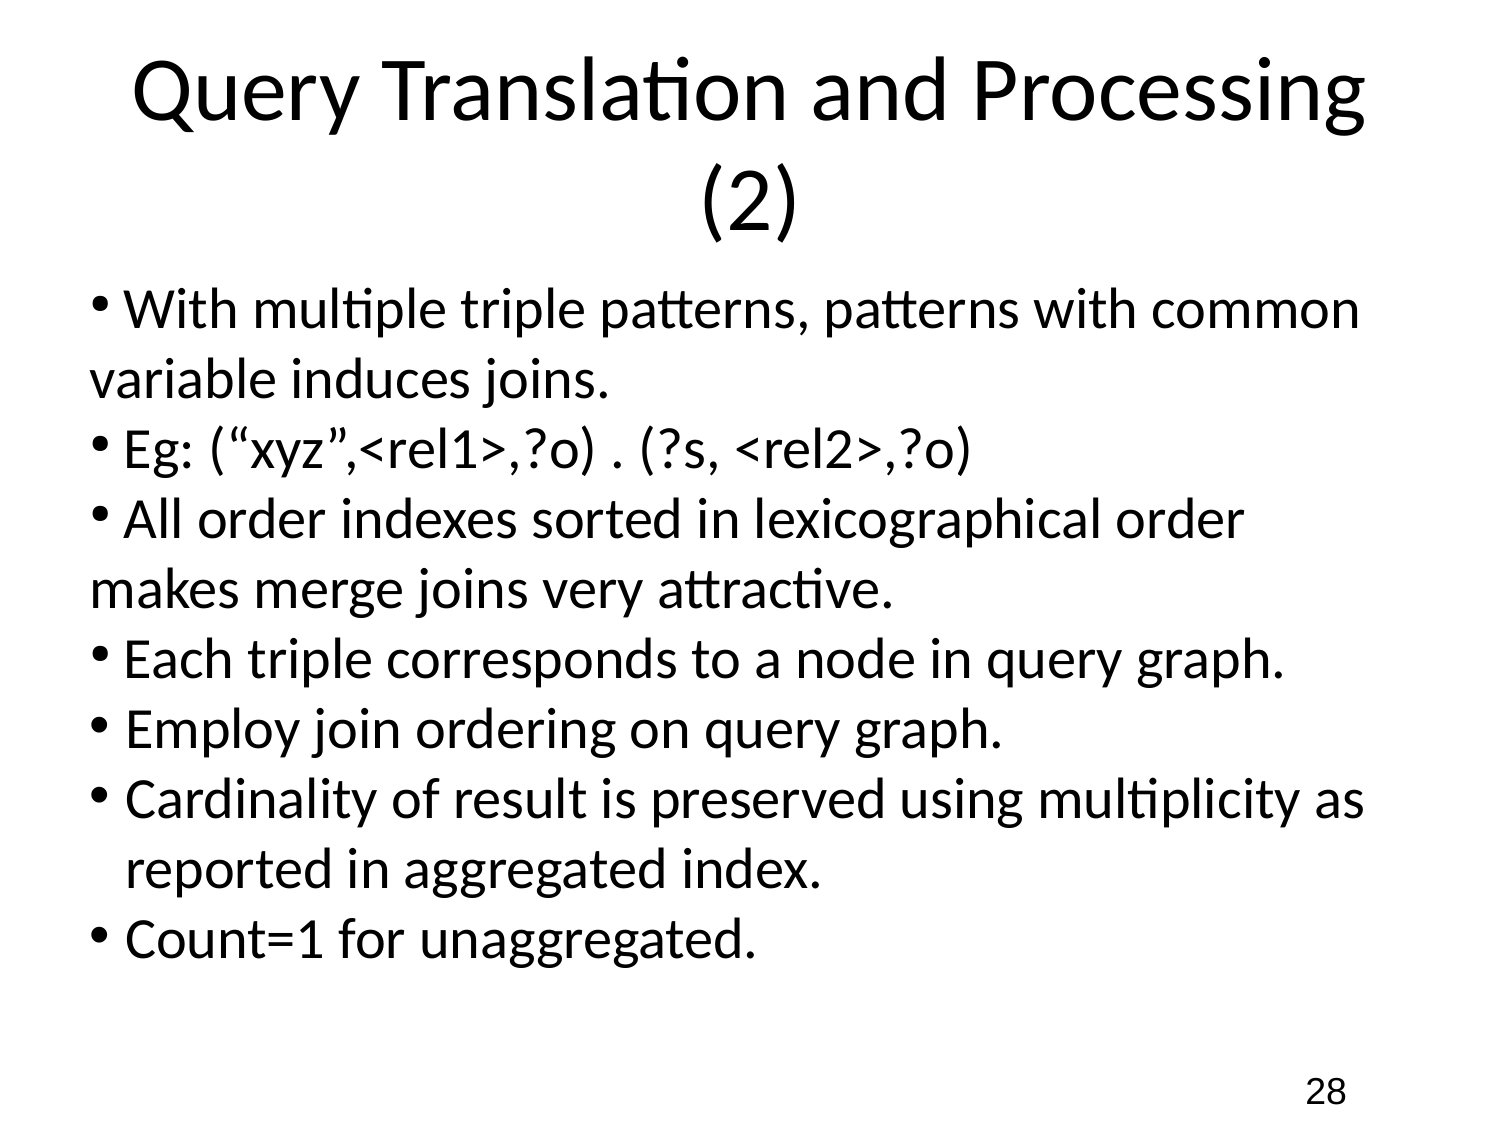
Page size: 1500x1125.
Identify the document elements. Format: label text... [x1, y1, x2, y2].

text_box Query Translation and Processing (2) [75, 45, 1425, 233]
text_box With multiple triple patterns, patterns with common variable induces joins. Eg: (“xyz”,<rel1>,?o) . (?s, <rel2>,?o) All order indexes sorted in lexicographical order makes merge joins very attractive. Each triple corresponds to a node in query graph. Employ join ordering on query graph. Cardinality of result is preserved using multiplicity as reported in aggregated index. Count=1 for unaggregated. [75, 262, 1425, 1005]
